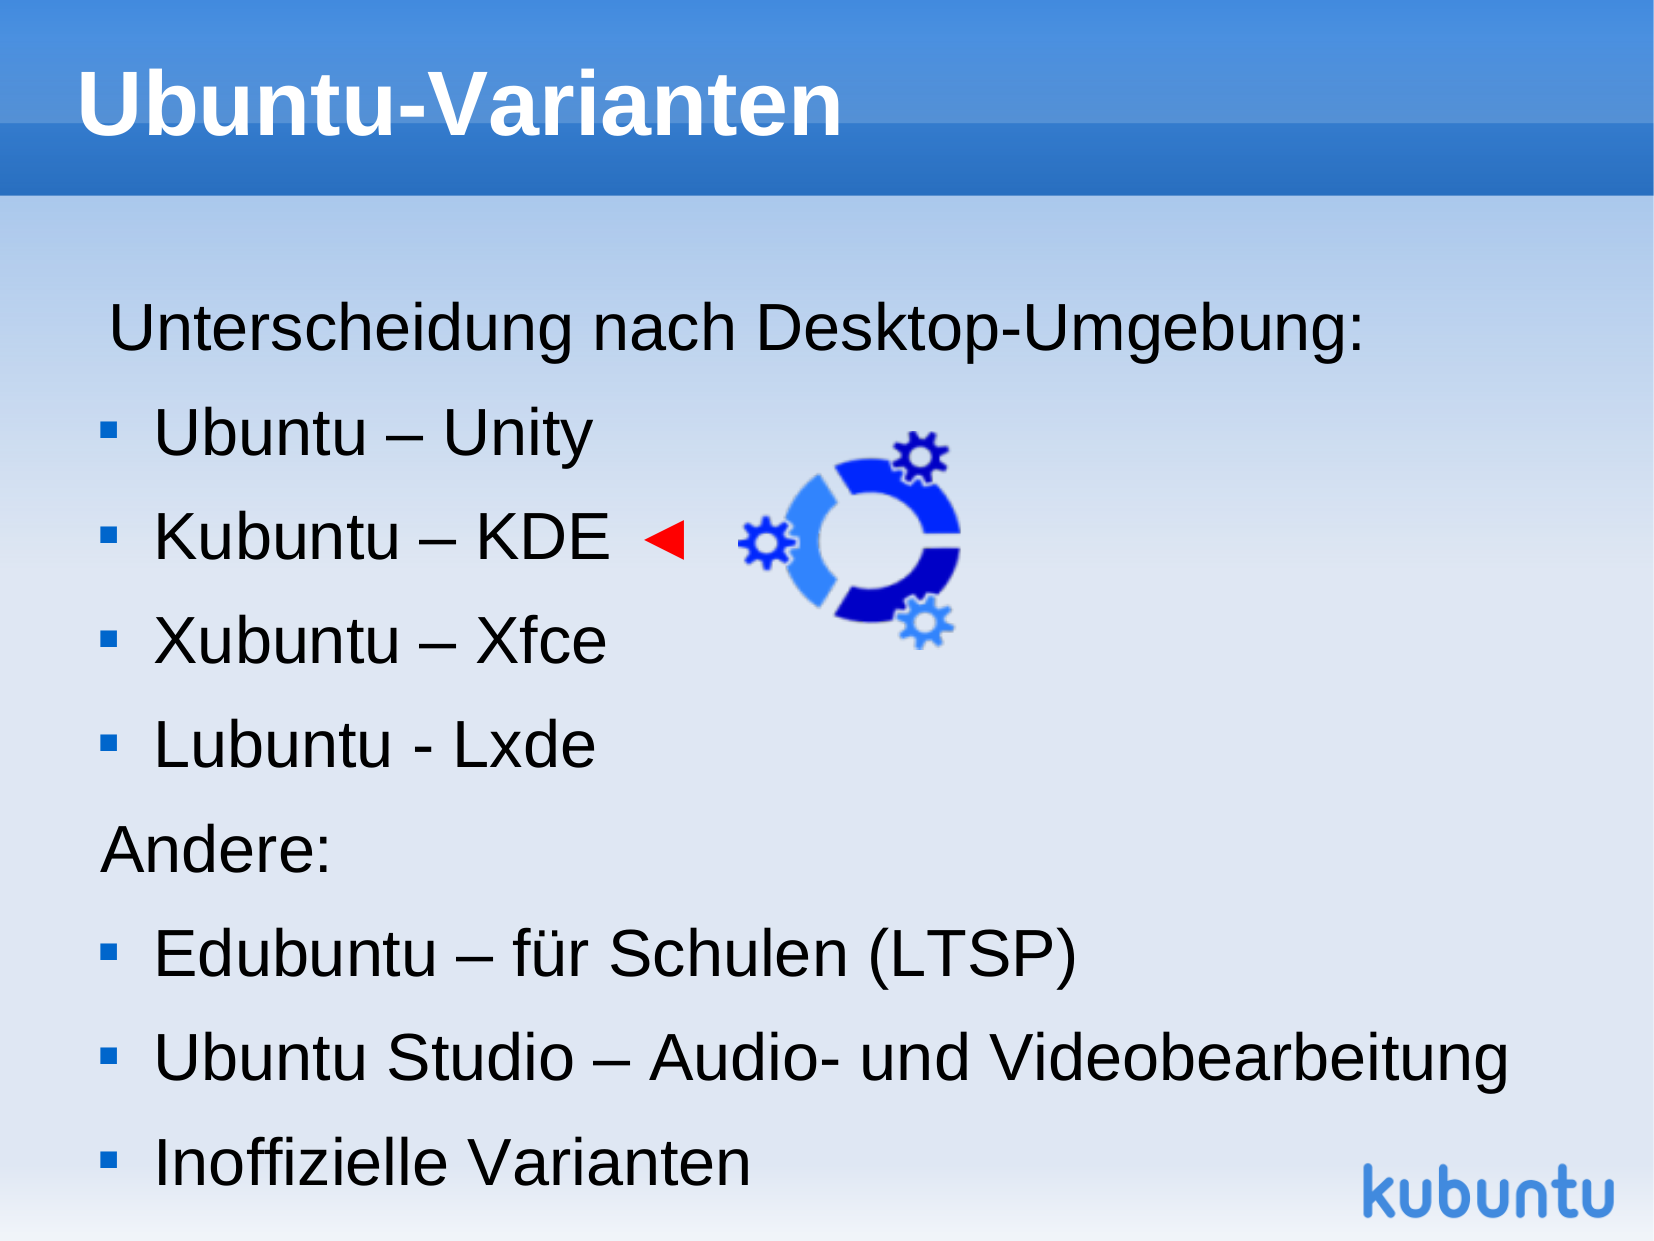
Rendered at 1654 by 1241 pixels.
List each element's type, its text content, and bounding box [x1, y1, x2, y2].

picture [0, 0, 1654, 1241]
title Ubuntu-Varianten [76, 0, 1565, 208]
list Unterscheidung nach Desktop-Umgebung: Ubuntu – Unity Kubuntu – KDE ◄ Xubuntu – Xfce Lubuntu - Lxde Andere: Edubuntu – für Schulen (LTSP) Ubuntu Studio – Audio- und Videobearbeitung Inoffizielle Varianten [82, 290, 1571, 1200]
